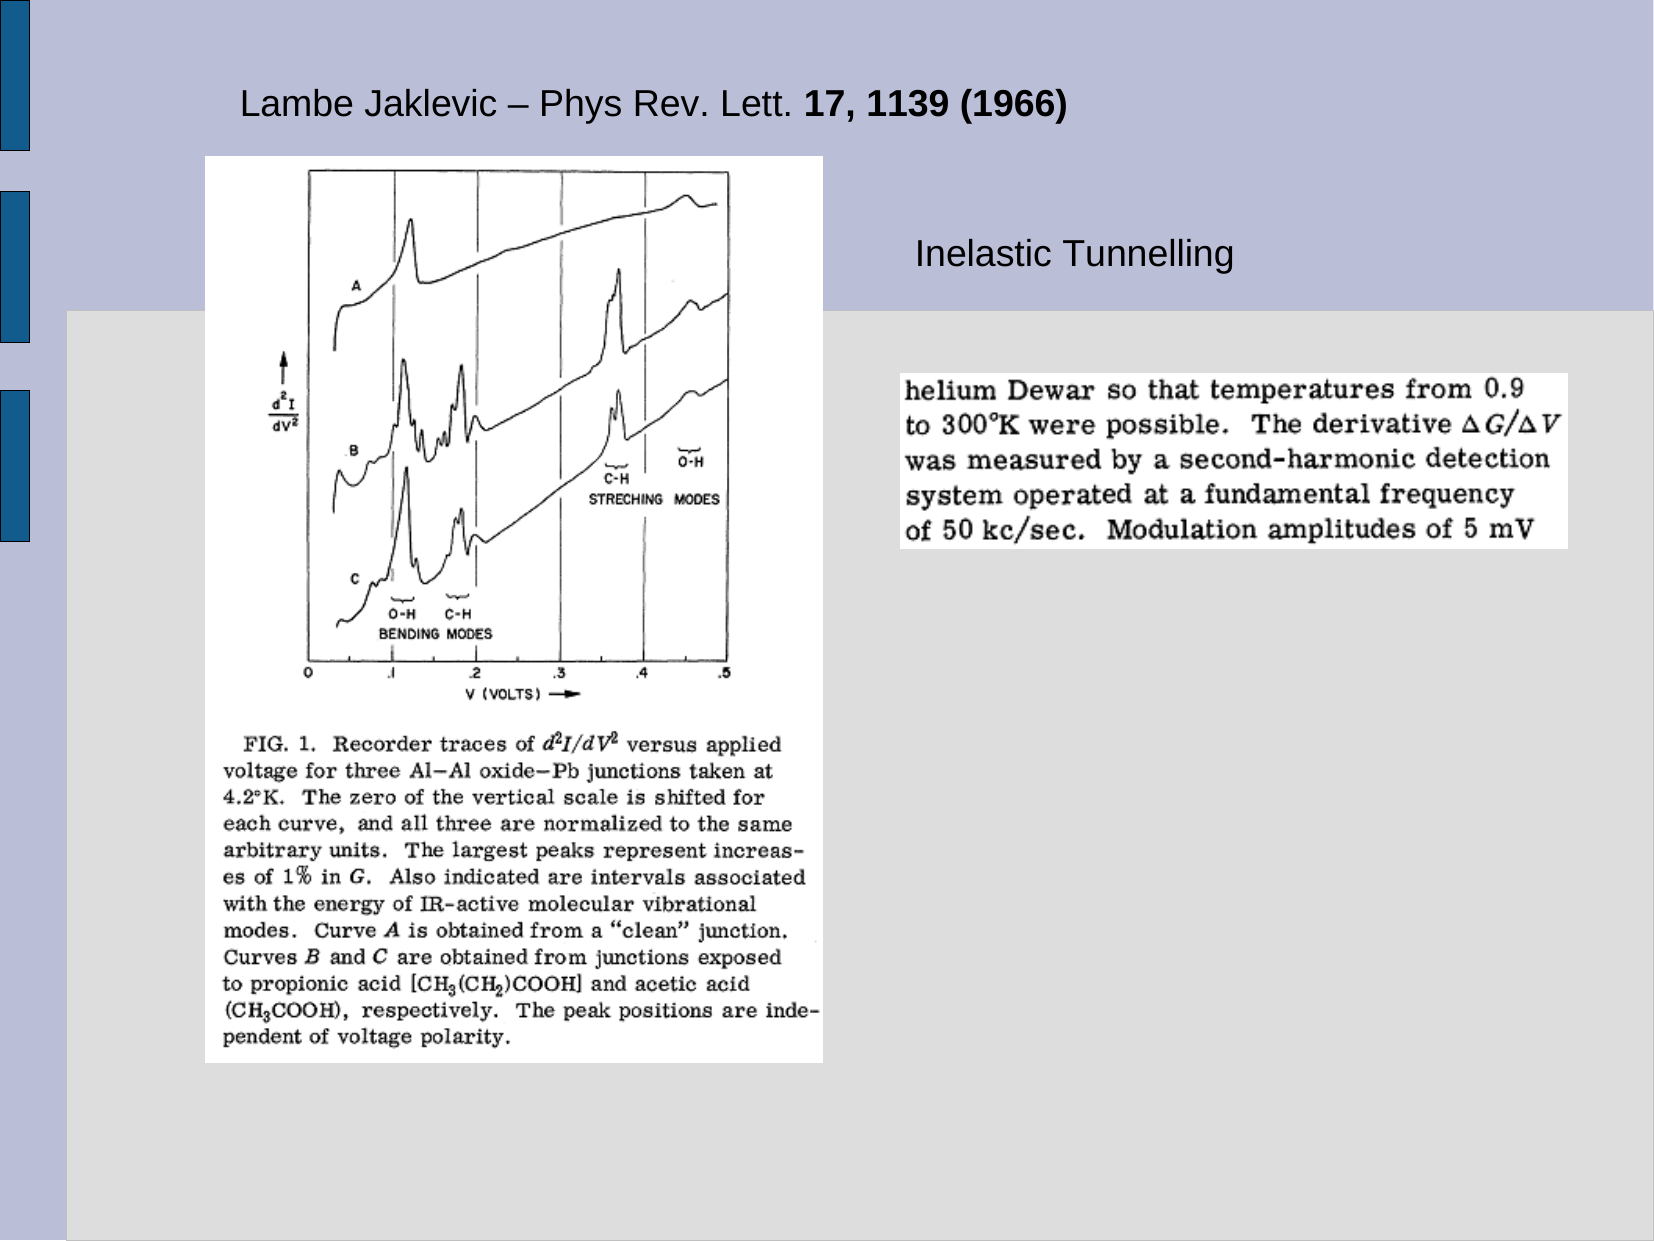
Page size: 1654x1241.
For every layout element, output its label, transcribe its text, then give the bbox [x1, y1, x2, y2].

picture [205, 156, 823, 1063]
text_box Lambe Jaklevic – Phys Rev. Lett. 17, 1139 (1966) [225, 75, 1083, 134]
picture [900, 373, 1568, 550]
text_box Inelastic Tunnelling [900, 224, 1250, 282]
